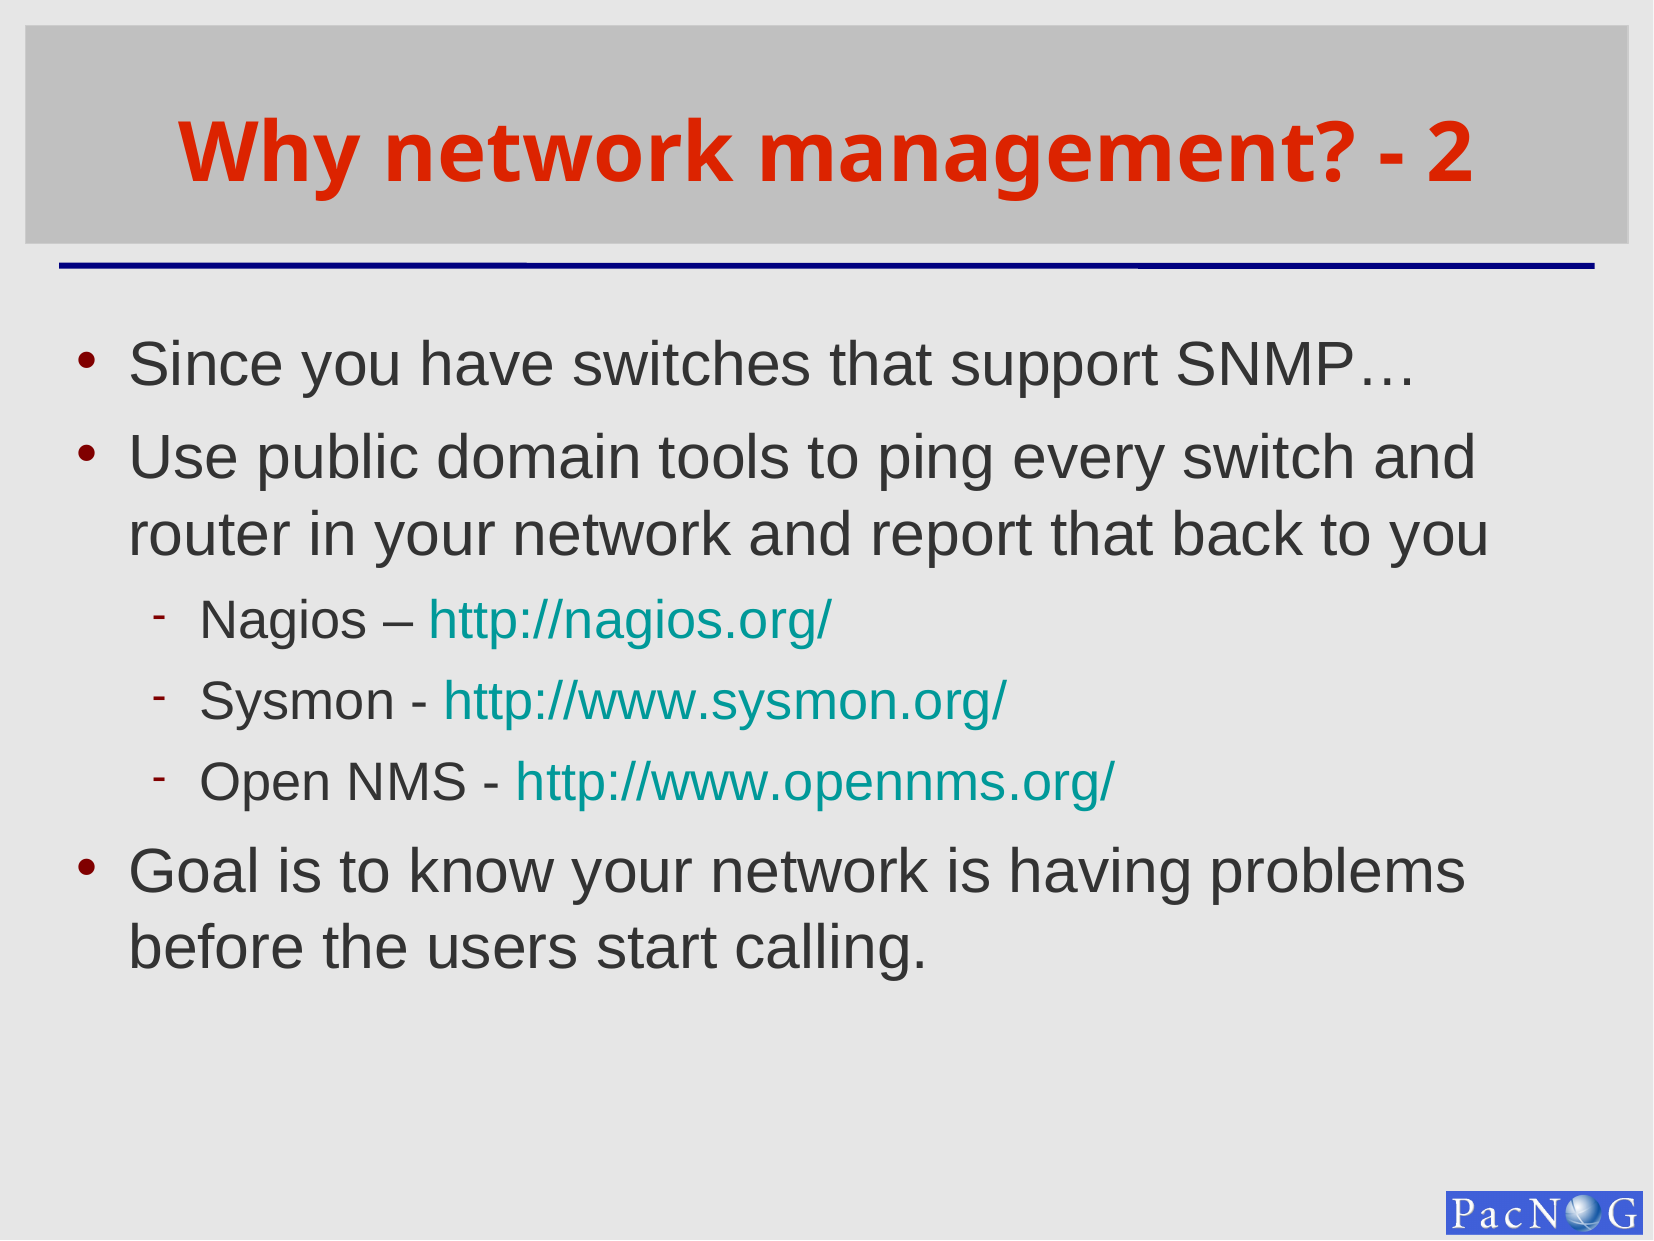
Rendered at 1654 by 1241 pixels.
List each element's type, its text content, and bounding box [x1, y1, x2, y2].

list Since you have switches that support SNMP… Use public domain tools to ping every switch and router in your network and report that back to you Nagios – http://nagios.org/ Sysmon - http://www.sysmon.org/ Open NMS - http://www.opennms.org/ Goal is to know your network is having problems before the users start calling. [59, 322, 1593, 1131]
title Why network management? - 2 [121, 52, 1532, 247]
picture [1446, 1191, 1643, 1235]
